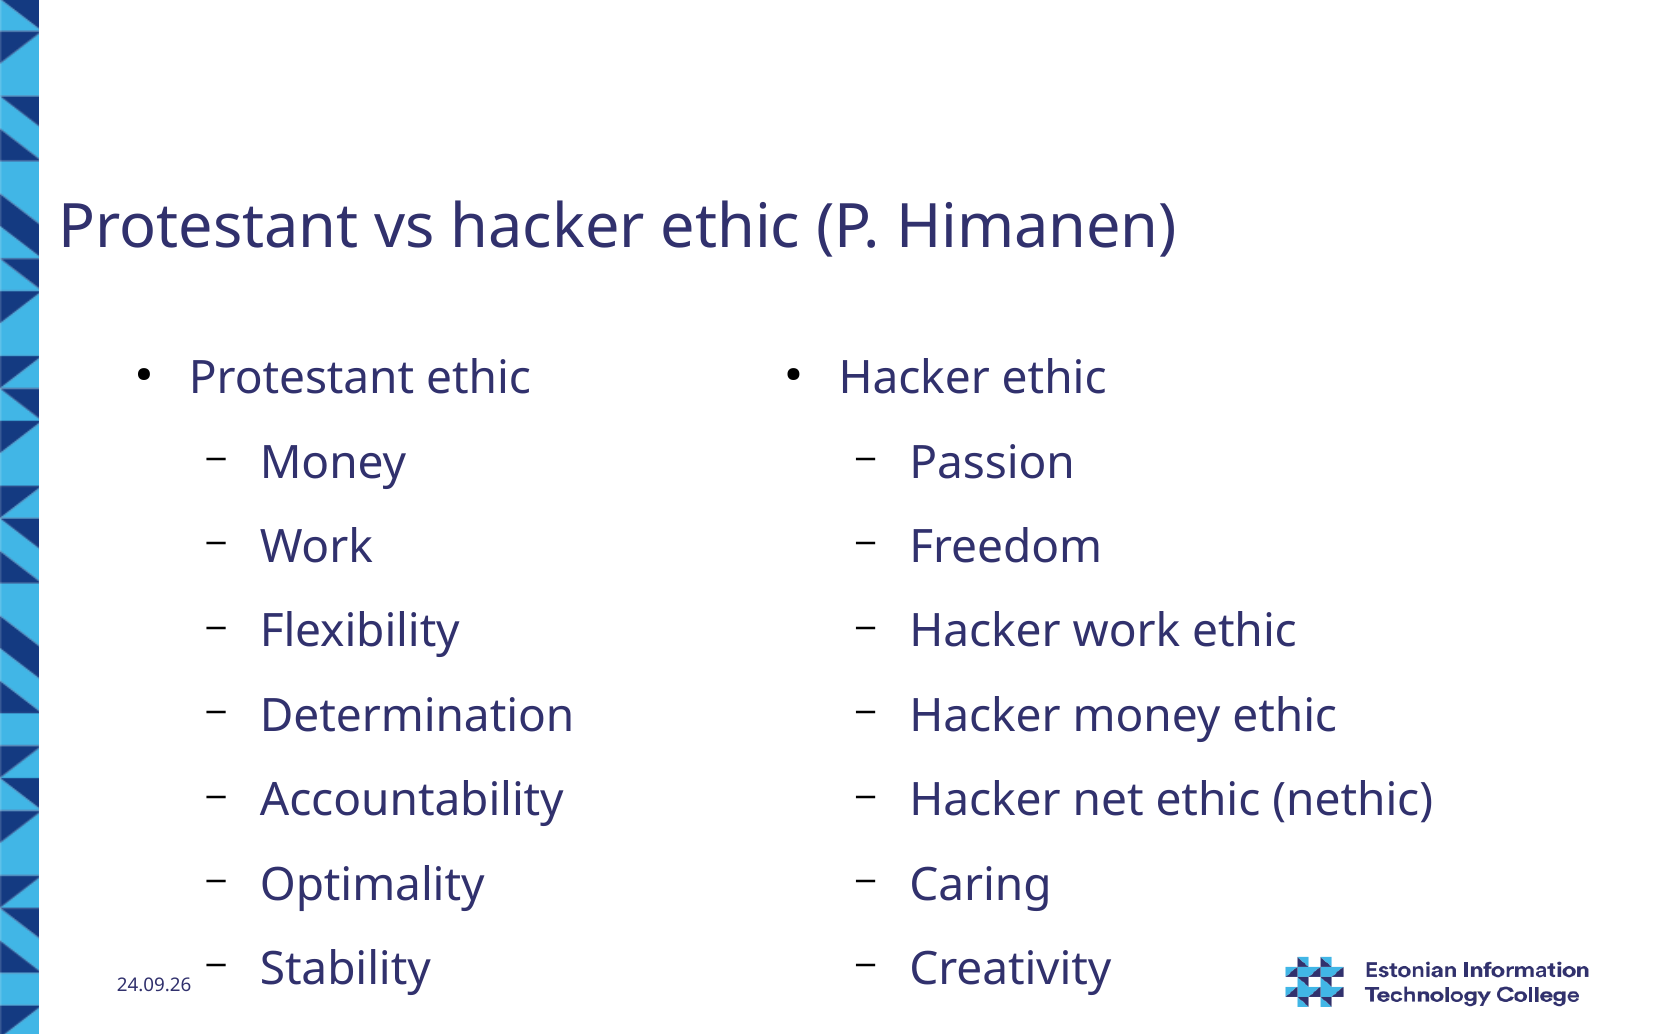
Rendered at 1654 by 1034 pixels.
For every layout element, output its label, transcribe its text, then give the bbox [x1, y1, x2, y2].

list Protestant ethic Money Work Flexibility Determination Accountability Optimality Stability [118, 344, 767, 982]
title Protestant vs hacker ethic (P. Himanen) [59, 151, 1477, 296]
list Hacker ethic Passion Freedom Hacker work ethic Hacker money ethic Hacker net ethic (nethic) Caring Creativity [767, 344, 1565, 982]
